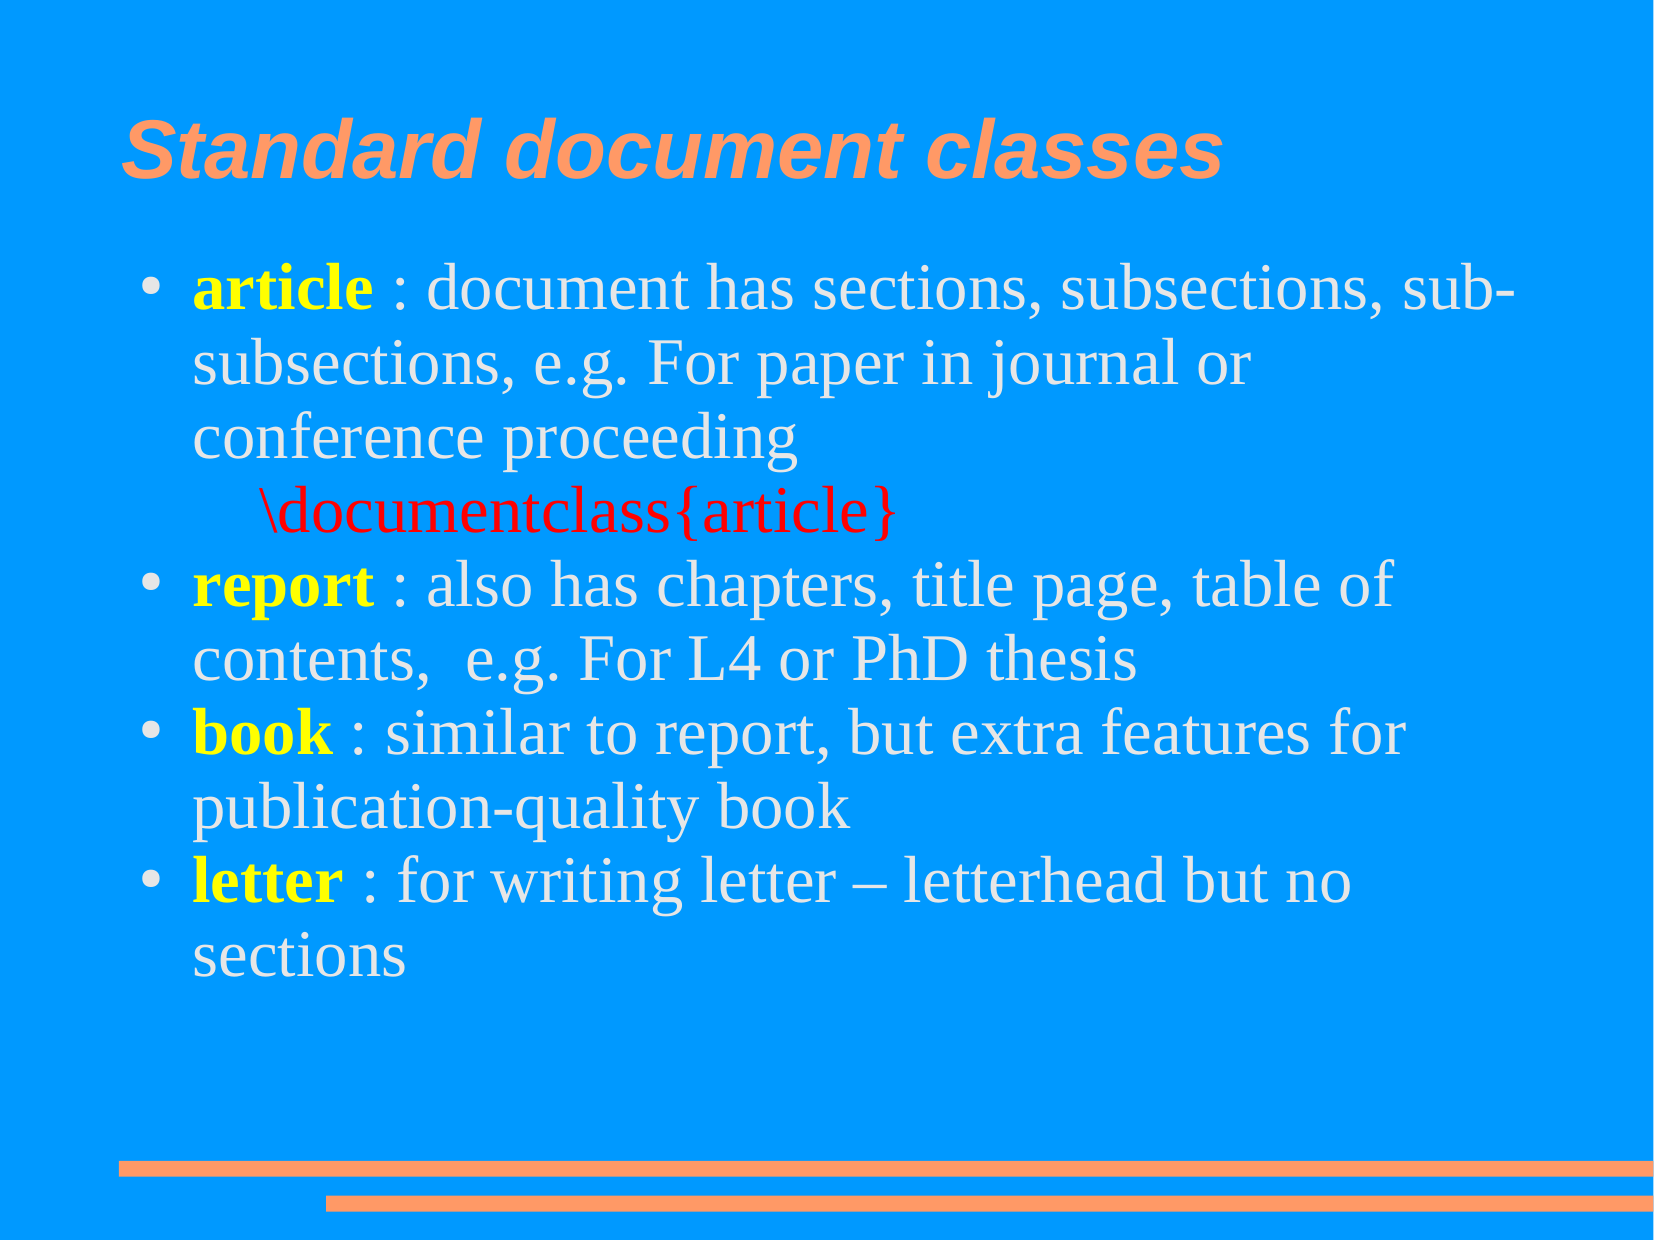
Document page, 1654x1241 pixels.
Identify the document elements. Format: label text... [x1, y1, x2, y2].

title Standard document classes [121, 46, 1534, 250]
list article : document has sections, subsections, sub-subsections, e.g. For paper in journal or conference proceeding \documentclass{article} report : also has chapters, title page, table of contents, e.g. For L4 or PhD thesis book : similar to report, but extra features for publication-quality book letter : for writing letter – letterhead but no sections [121, 250, 1561, 1085]
